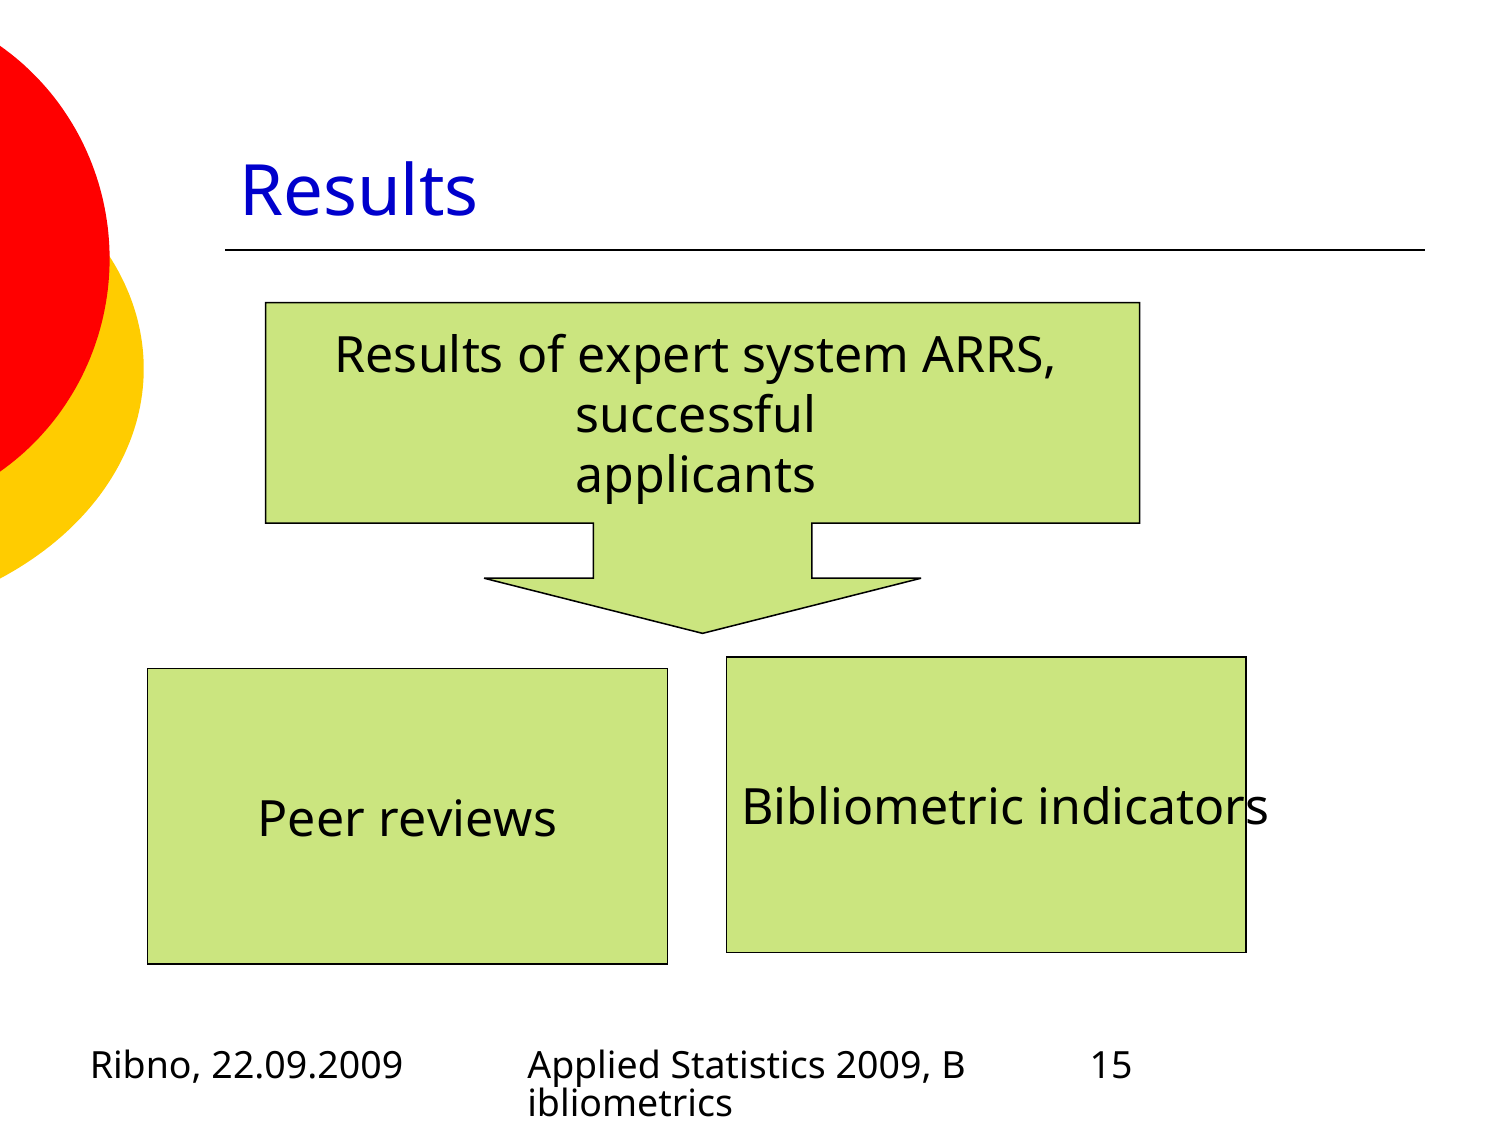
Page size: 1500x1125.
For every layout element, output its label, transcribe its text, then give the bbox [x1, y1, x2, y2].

text_box Results of expert system ARRS, successful applicants [265, 302, 1140, 634]
text_box Peer reviews [147, 668, 668, 965]
text_box Bibliometric indicators [726, 657, 1247, 953]
title Results [224, 49, 1425, 237]
